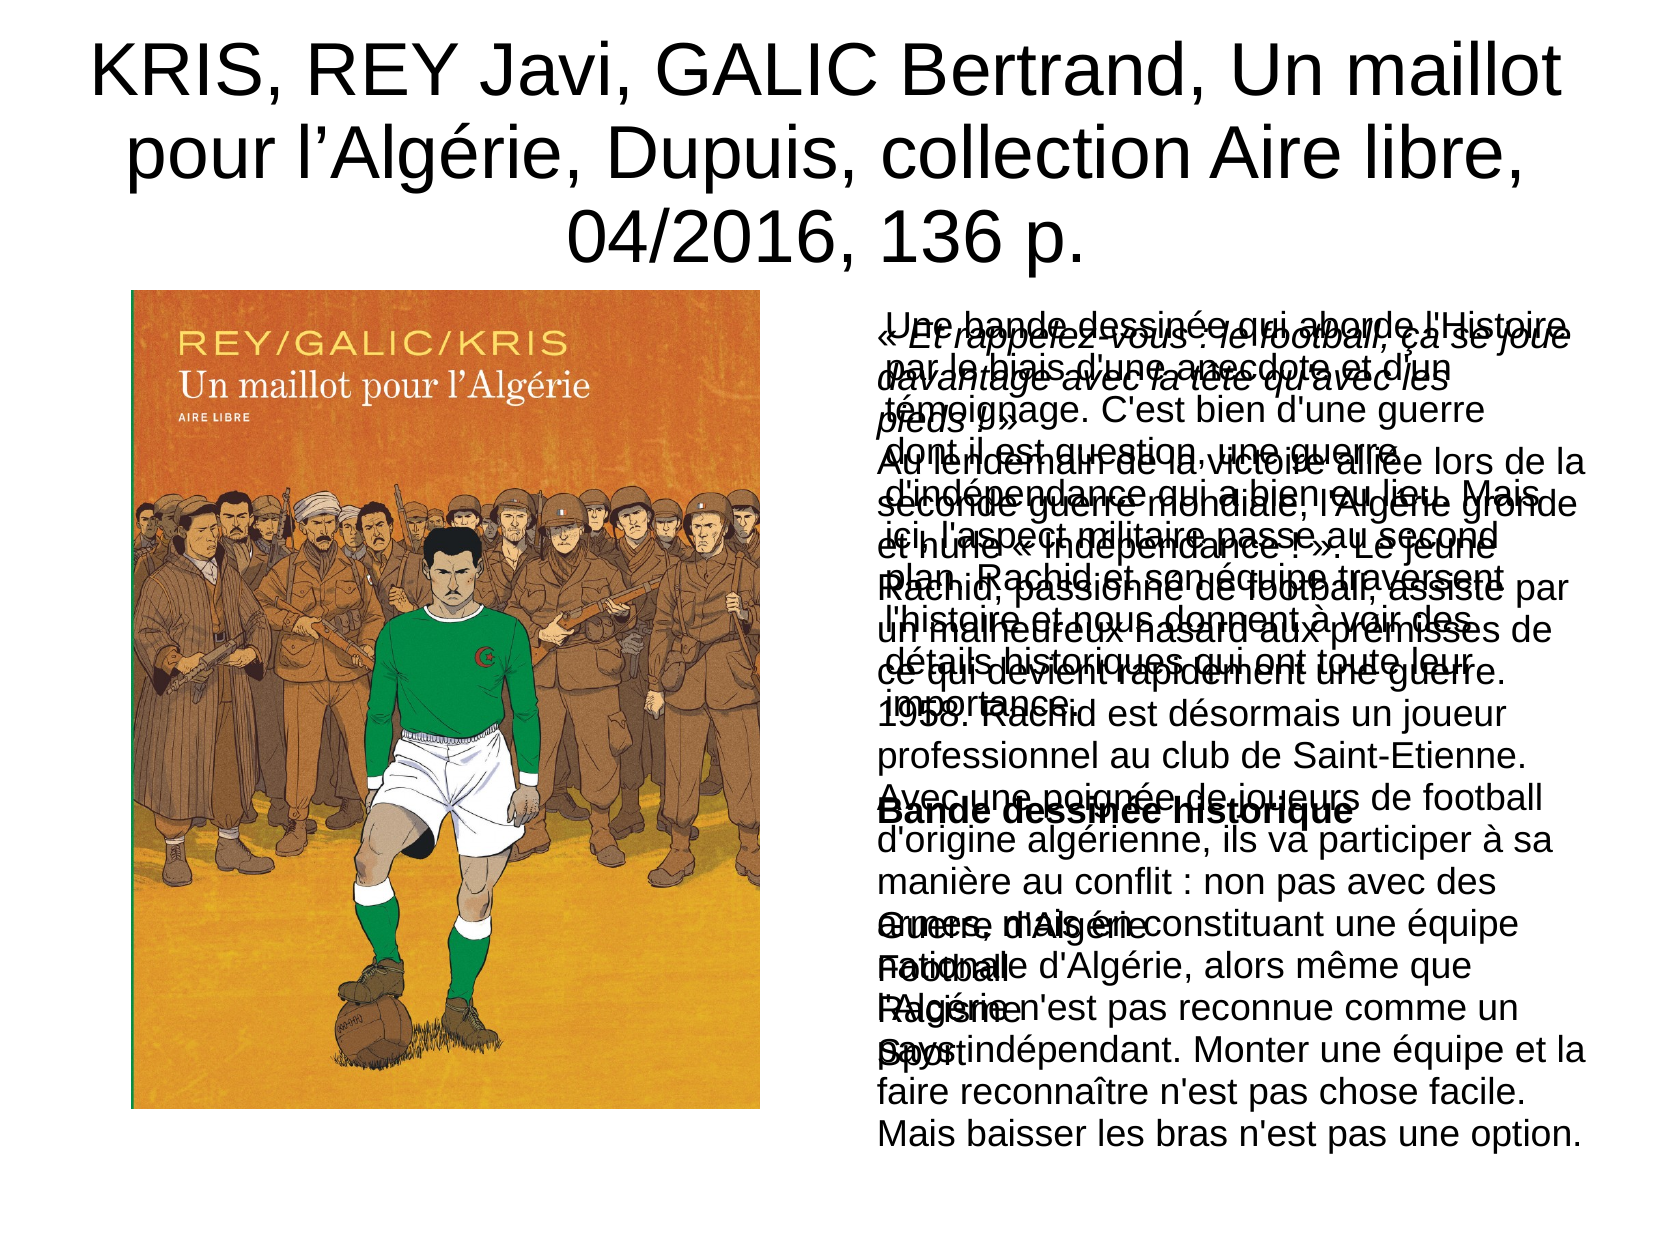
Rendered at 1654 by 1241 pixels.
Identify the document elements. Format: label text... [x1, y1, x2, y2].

text_box Guerre d'Algérie Football Racisme Sport [862, 897, 1642, 1081]
text_box « Et rappelez-vous : le football, ça se joue davantage avec la tête qu'avec les pieds ! » Au lendemain de la victoire alliée lors de la seconde guerre mondiale, l'Algérie gronde et hurle « Indépendance ! ». Le jeune Rachid, passionné de football, assiste par un malheureux hasard aux prémisses de ce qui devient rapidement une guerre. 1958. Rachid est désormais un joueur professionnel au club de Saint-Etienne. Avec une poignée de joueurs de football d'origine algérienne, ils va participer à sa manière au conflit : non pas avec des armes, mais en constituant une équipe nationale d'Algérie, alors même que l'Algérie n'est pas reconnue comme un pays indépendant. Monter une équipe et la faire reconnaître n'est pas chose facile. Mais baisser les bras n'est pas une option. [862, 307, 1607, 781]
title KRIS, REY Javi, GALIC Bertrand, Un maillot pour l’Algérie, Dupuis, collection Aire libre, 04/2016, 136 p. [82, 26, 1571, 279]
text_box « Et rappelez-vous : le football, ça se joue davantage avec la tête qu'avec les pieds ! » Au lendemain de la victoire alliée lors de la seconde guerre mondiale, l'Algérie gronde et hurle « Indépendance ! ». Le jeune Rachid, passionné de football, assiste par un malheureux hasard aux prémisses de ce qui devient rapidement une guerre. 1958. Rachid est désormais un joueur professionnel au club de Saint-Etienne. Avec une poignée de joueurs de football d'origine algérienne, ils va participer à sa manière au conflit : non pas avec des armes, mais en constituant une équipe nationale d'Algérie, alors même que l'Algérie n'est pas reconnue comme un pays indépendant. Monter une équipe et la faire reconnaître n'est pas chose facile. Mais baisser les bras n'est pas une option. [862, 840, 1607, 897]
text_box « Et rappelez-vous : le football, ça se joue davantage avec la tête qu'avec les pieds ! » Au lendemain de la victoire alliée lors de la seconde guerre mondiale, l'Algérie gronde et hurle « Indépendance ! ». Le jeune Rachid, passionné de football, assiste par un malheureux hasard aux prémisses de ce qui devient rapidement une guerre. 1958. Rachid est désormais un joueur professionnel au club de Saint-Etienne. Avec une poignée de joueurs de football d'origine algérienne, ils va participer à sa manière au conflit : non pas avec des armes, mais en constituant une équipe nationale d'Algérie, alors même que l'Algérie n'est pas reconnue comme un pays indépendant. Monter une équipe et la faire reconnaître n'est pas chose facile. Mais baisser les bras n'est pas une option. [862, 1081, 1607, 1163]
picture [131, 290, 760, 1109]
text_box Une bande dessinée qui aborde l'Histoire par le biais d'une anecdote et d'un témoignage. C'est bien d'une guerre dont il est question, une guerre d'indépendance qui a bien eu lieu. Mais ici, l'aspect militaire passe au second plan. Rachid et son équipe traversent l'histoire et nous donnent à voir des détails historiques qui ont toute leur importance. [870, 296, 1583, 733]
text_box Bande dessinée historique [862, 781, 1642, 840]
